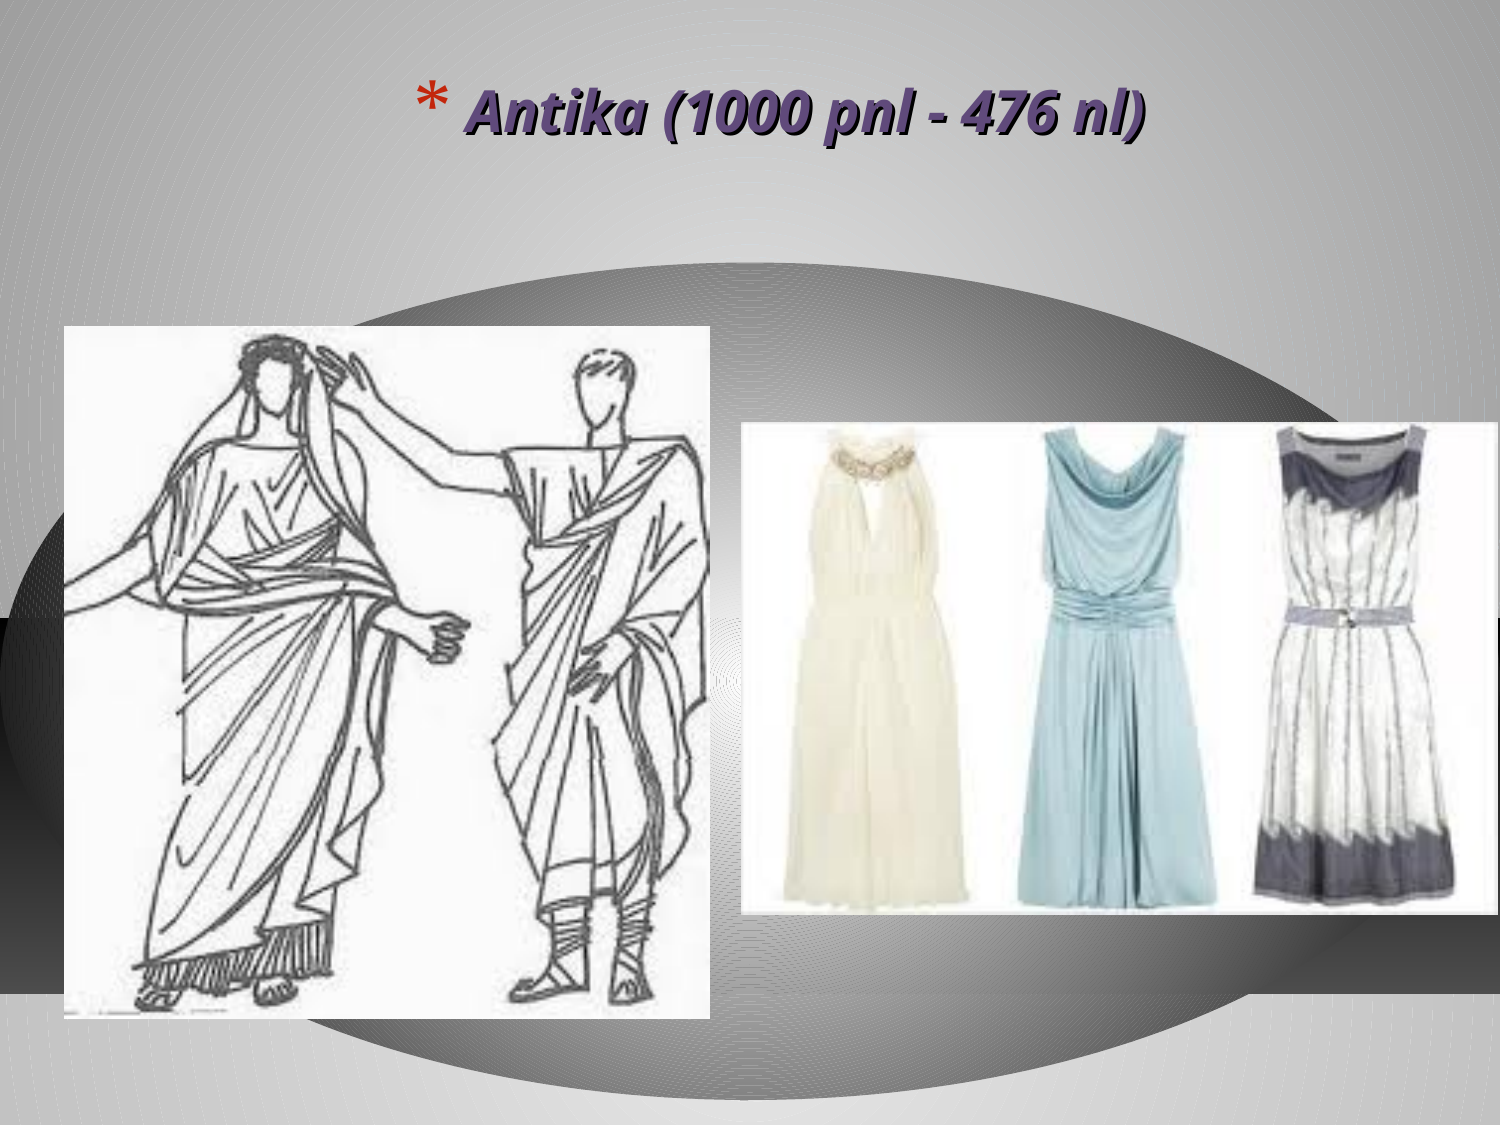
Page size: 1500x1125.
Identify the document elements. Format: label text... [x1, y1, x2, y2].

title Antika (1000 pnl - 476 nl) [294, 66, 1223, 244]
picture [741, 422, 1498, 915]
picture [64, 326, 710, 1019]
